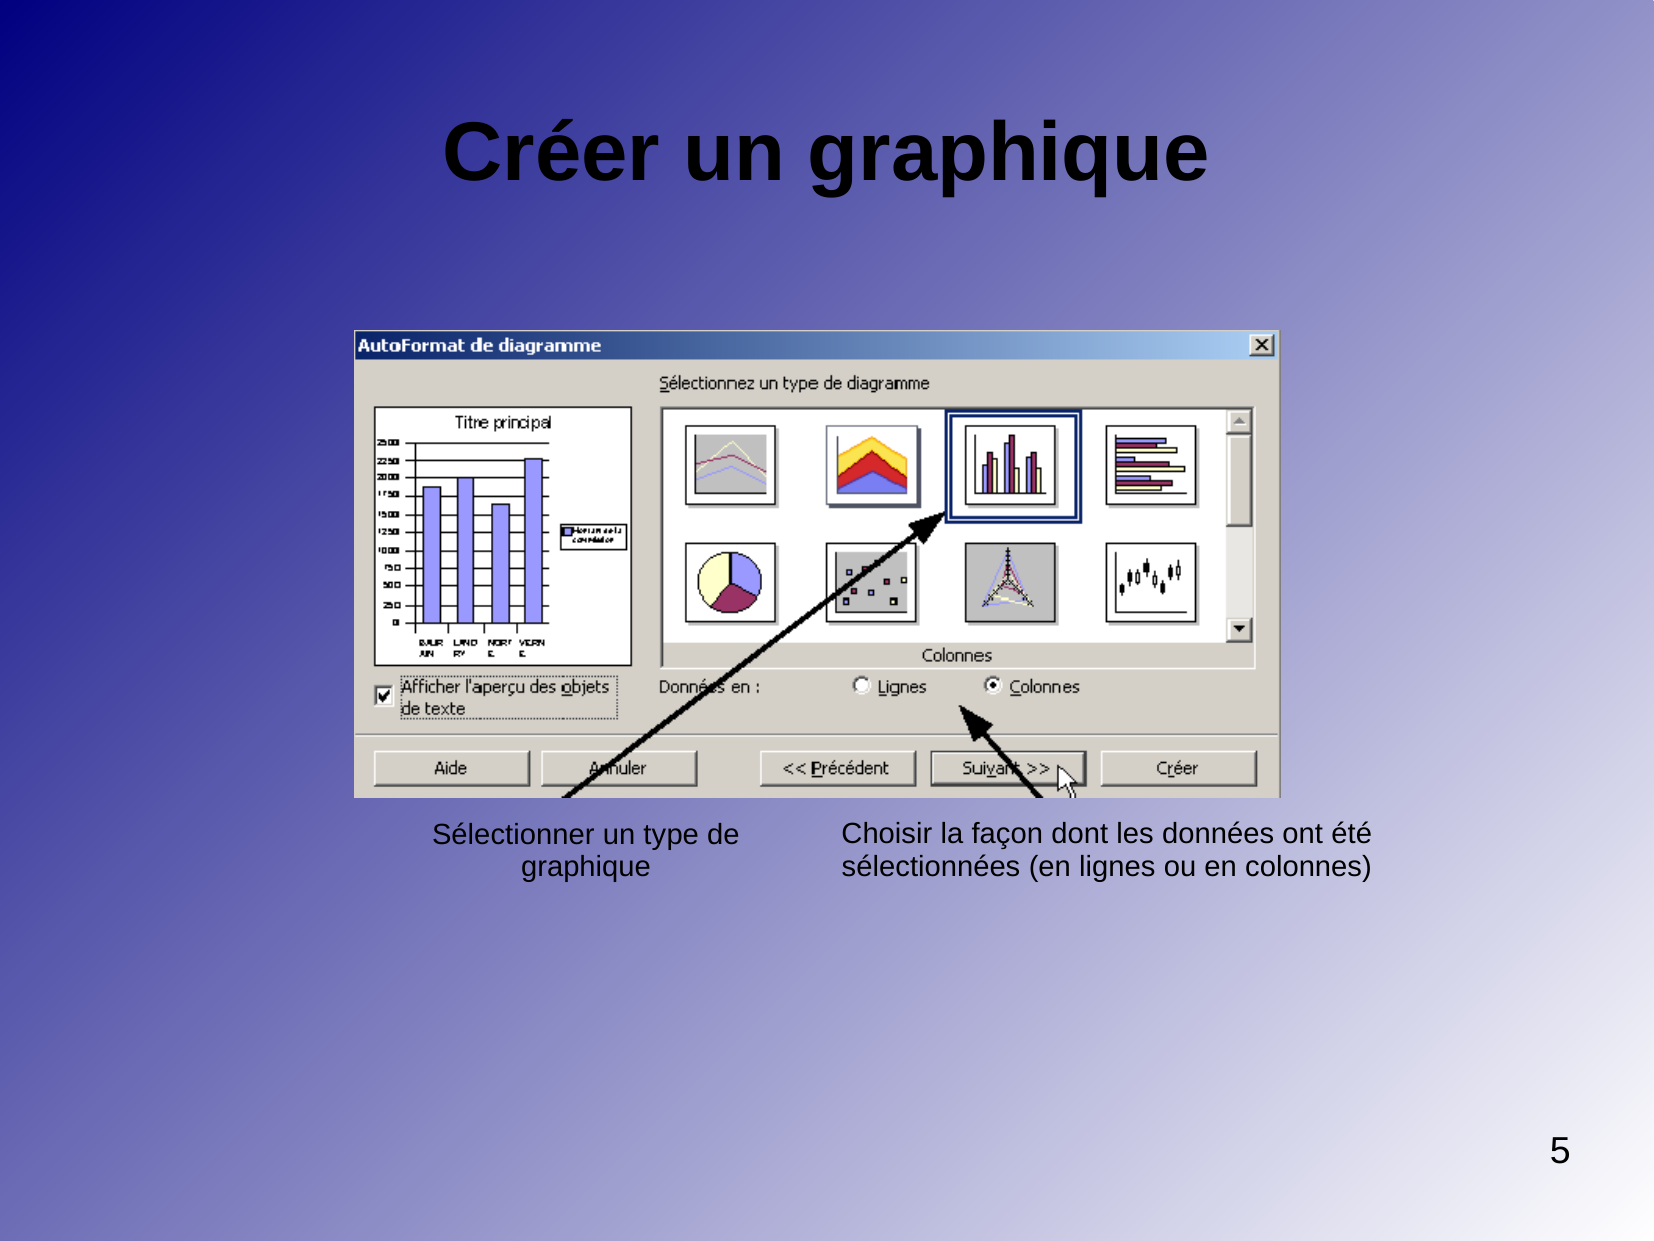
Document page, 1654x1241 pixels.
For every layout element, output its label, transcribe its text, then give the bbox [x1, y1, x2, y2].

text_box Choisir la façon dont les données ont été sélectionnées (en lignes ou en colonnes) [620, 810, 1595, 891]
title Créer un graphique [82, 56, 1571, 250]
text_box Sélectionner un type de graphique [354, 811, 818, 892]
picture [354, 330, 1281, 798]
